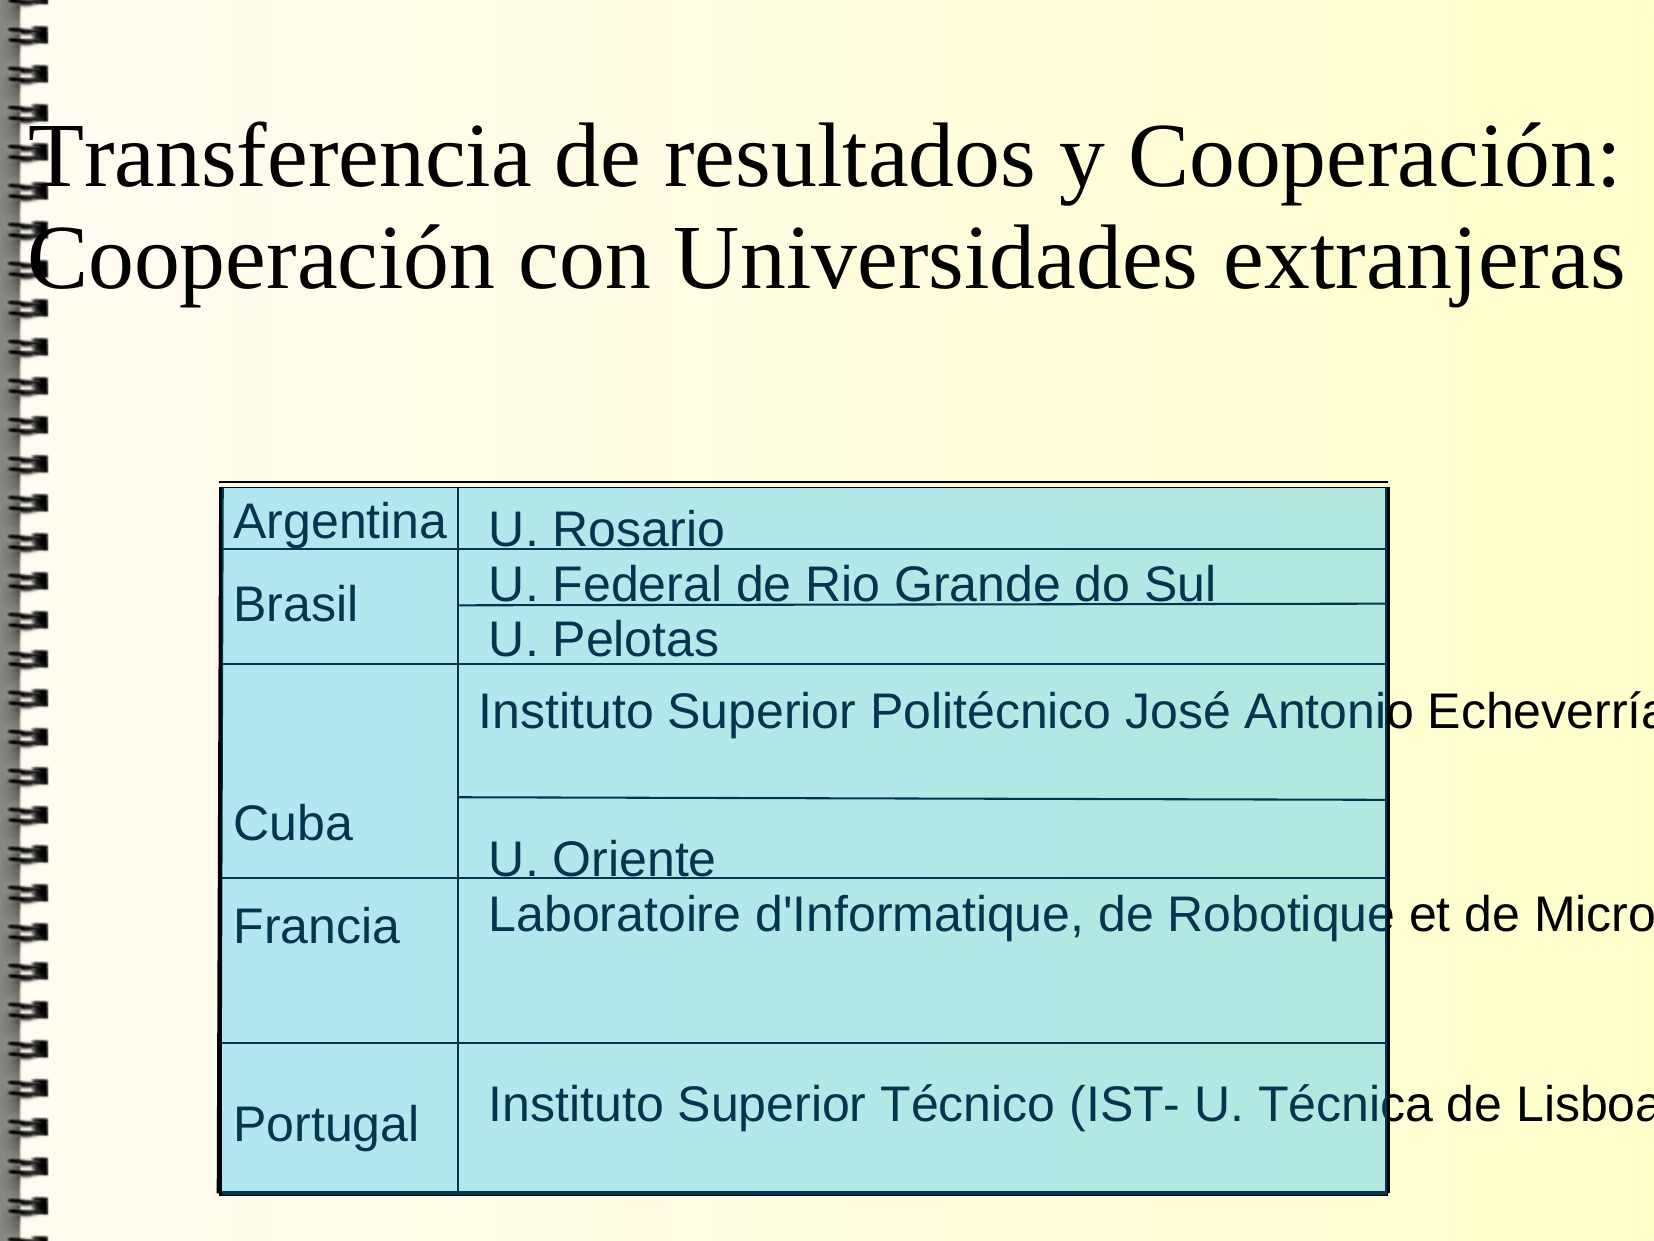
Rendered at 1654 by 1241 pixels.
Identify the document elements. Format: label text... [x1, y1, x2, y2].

text_box [221, 487, 1388, 1196]
picture [0, 311, 1654, 1241]
title Transferencia de resultados y Cooperación: Cooperación con Universidades extranjeras [0, 102, 1654, 311]
picture [0, 0, 76, 102]
